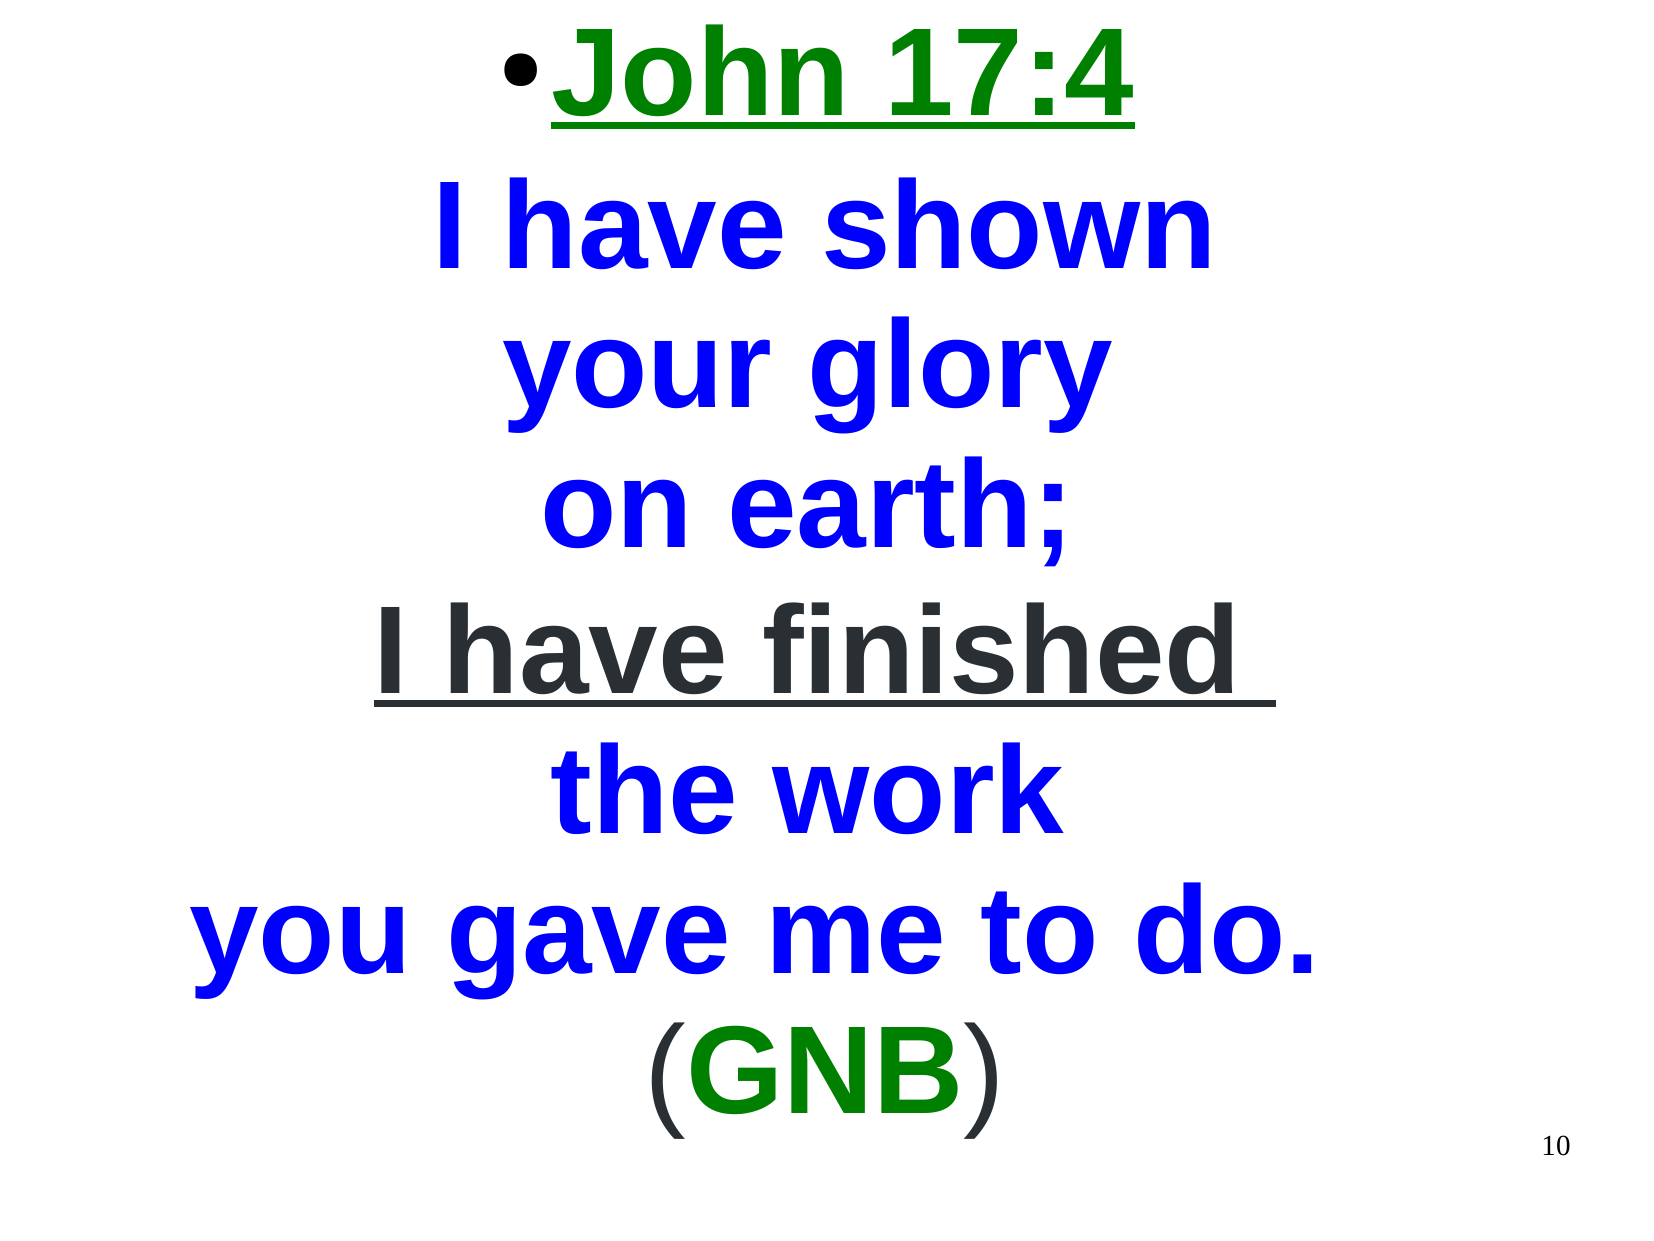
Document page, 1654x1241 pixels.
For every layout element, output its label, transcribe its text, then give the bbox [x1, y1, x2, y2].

list John 17:4 I have shown your glory on earth; I have finished the work you gave me to do. (GNB) [0, 2, 1651, 1241]
